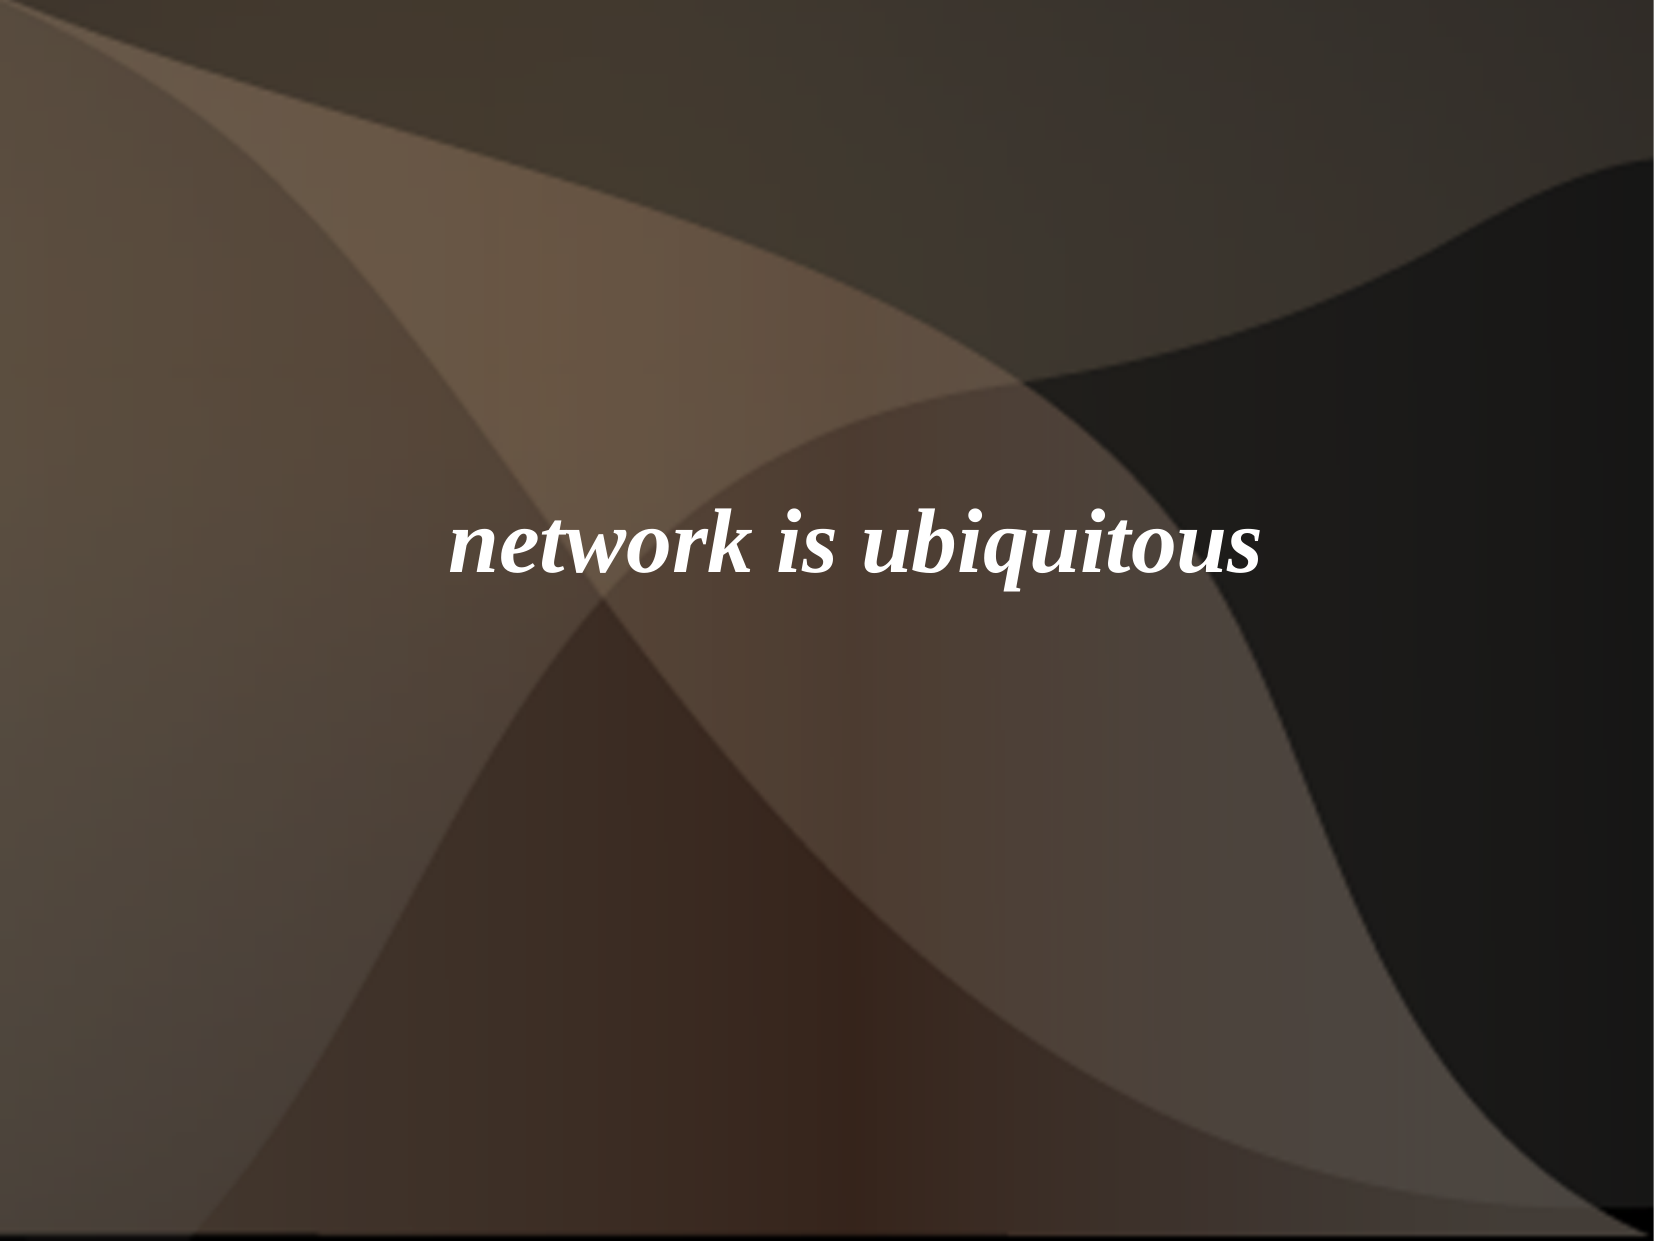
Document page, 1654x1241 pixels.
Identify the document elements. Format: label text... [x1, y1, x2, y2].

picture [0, 0, 1654, 1241]
title network is ubiquitous [112, 445, 1601, 638]
